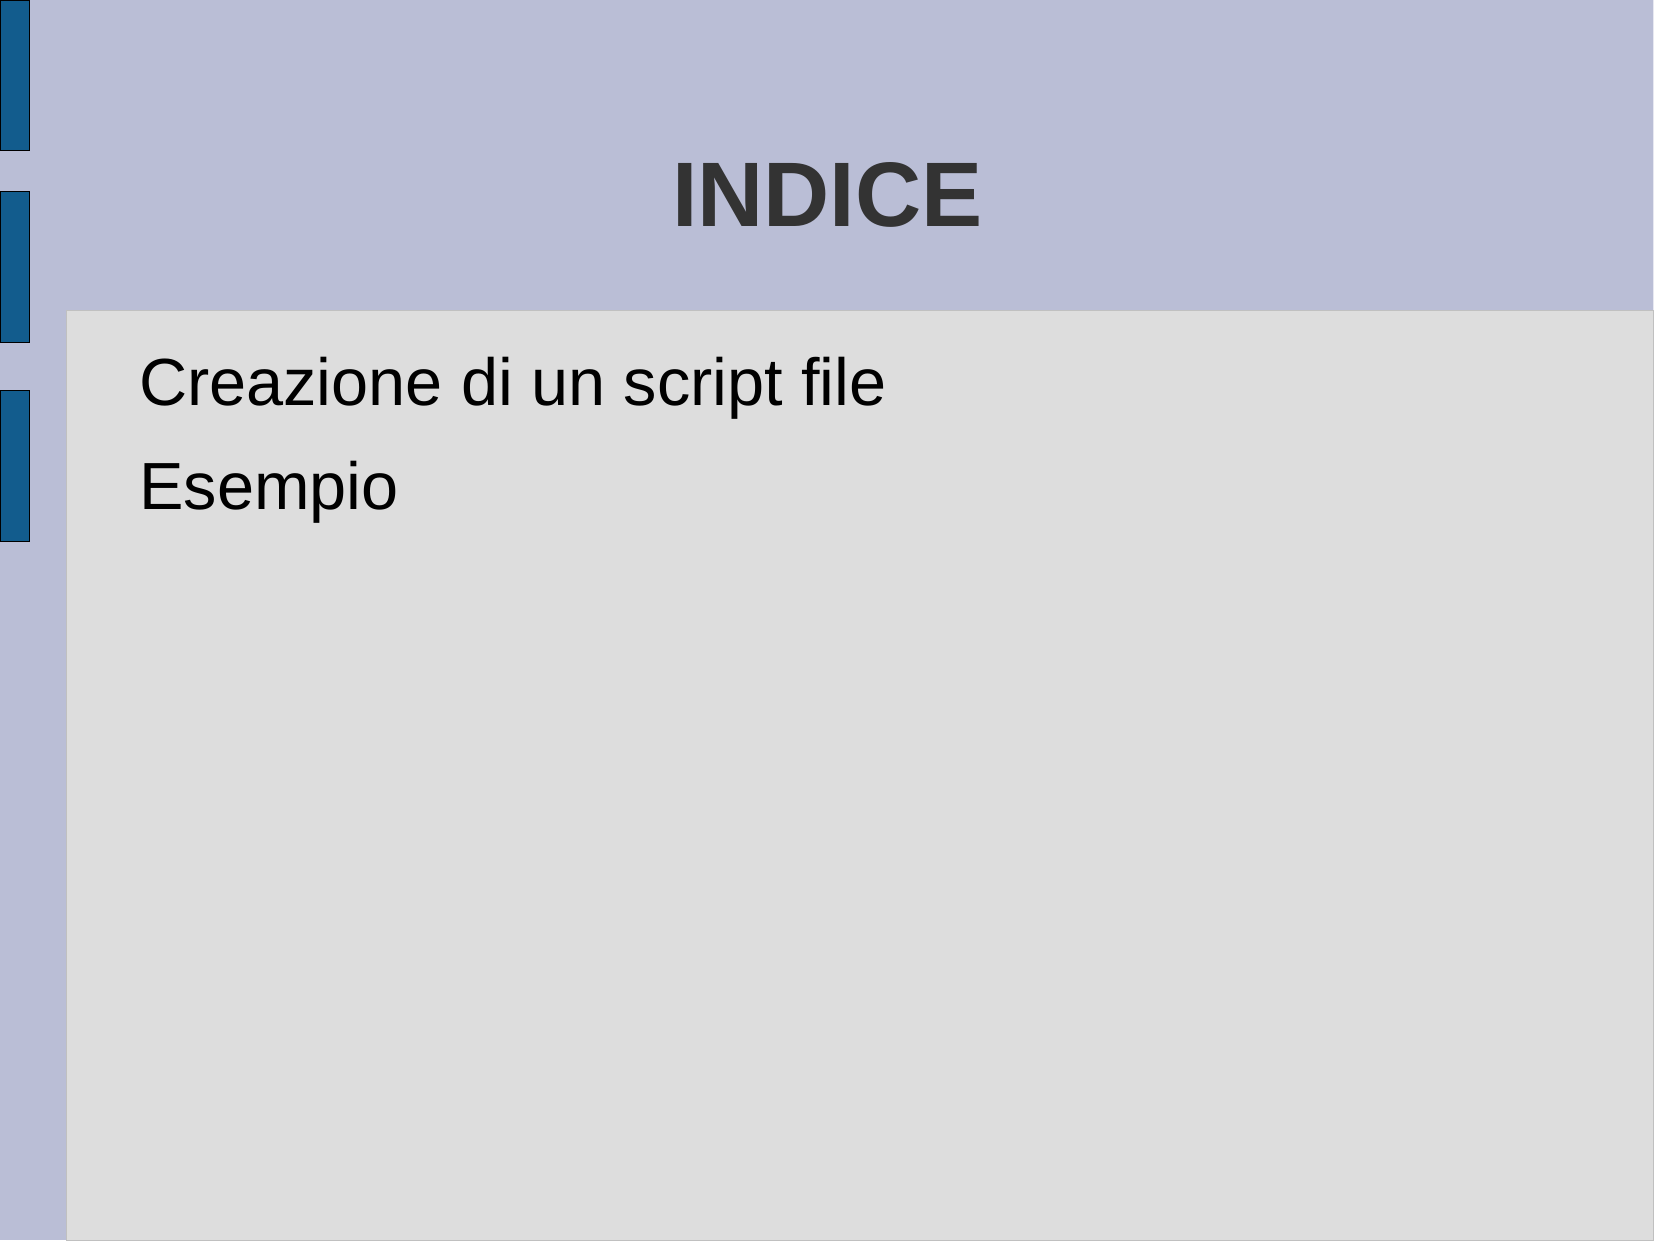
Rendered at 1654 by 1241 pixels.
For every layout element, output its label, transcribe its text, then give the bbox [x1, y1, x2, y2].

title INDICE [121, 91, 1534, 299]
list Creazione di un script file Esempio [121, 344, 1534, 1112]
